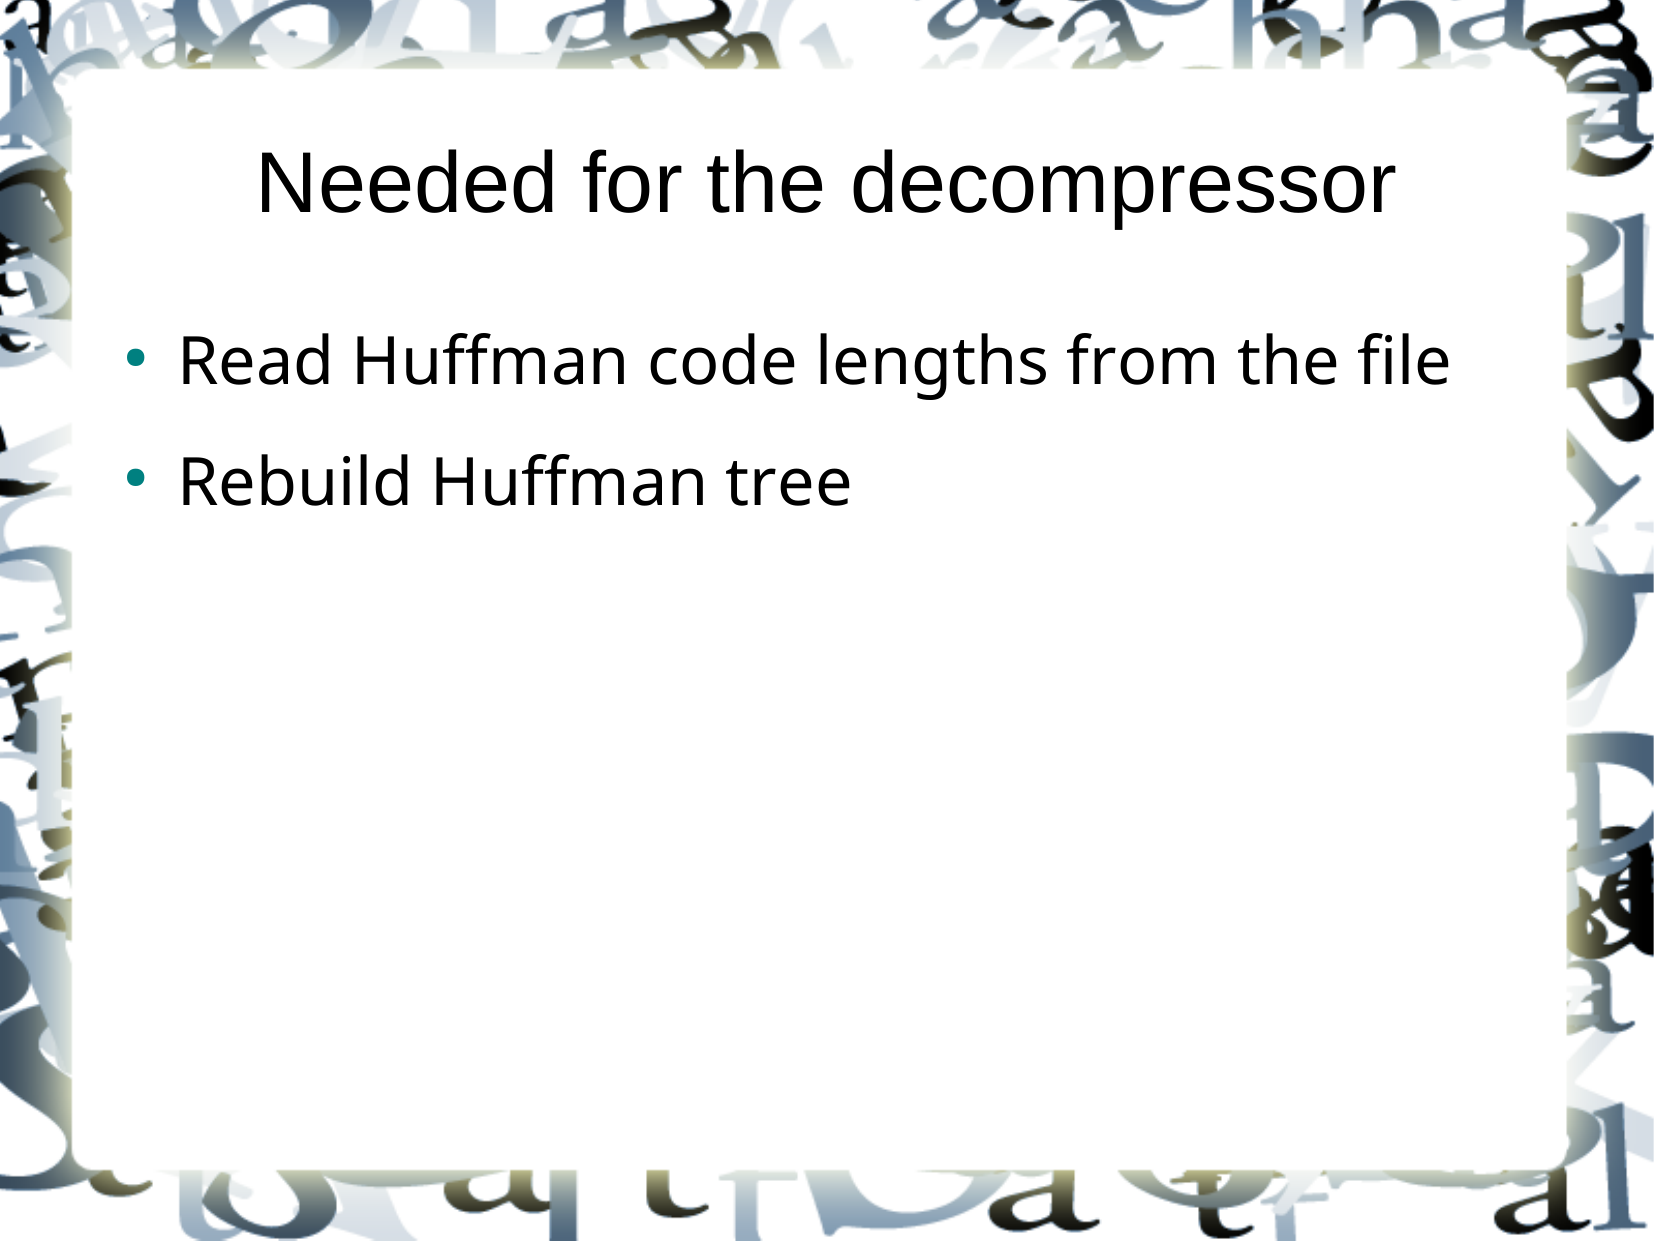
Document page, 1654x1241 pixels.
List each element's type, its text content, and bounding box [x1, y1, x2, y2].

title Needed for the decompressor [82, 78, 1571, 287]
list Read Huffman code lengths from the file Rebuild Huffman tree [106, 313, 1530, 1028]
picture [0, 0, 1654, 1241]
